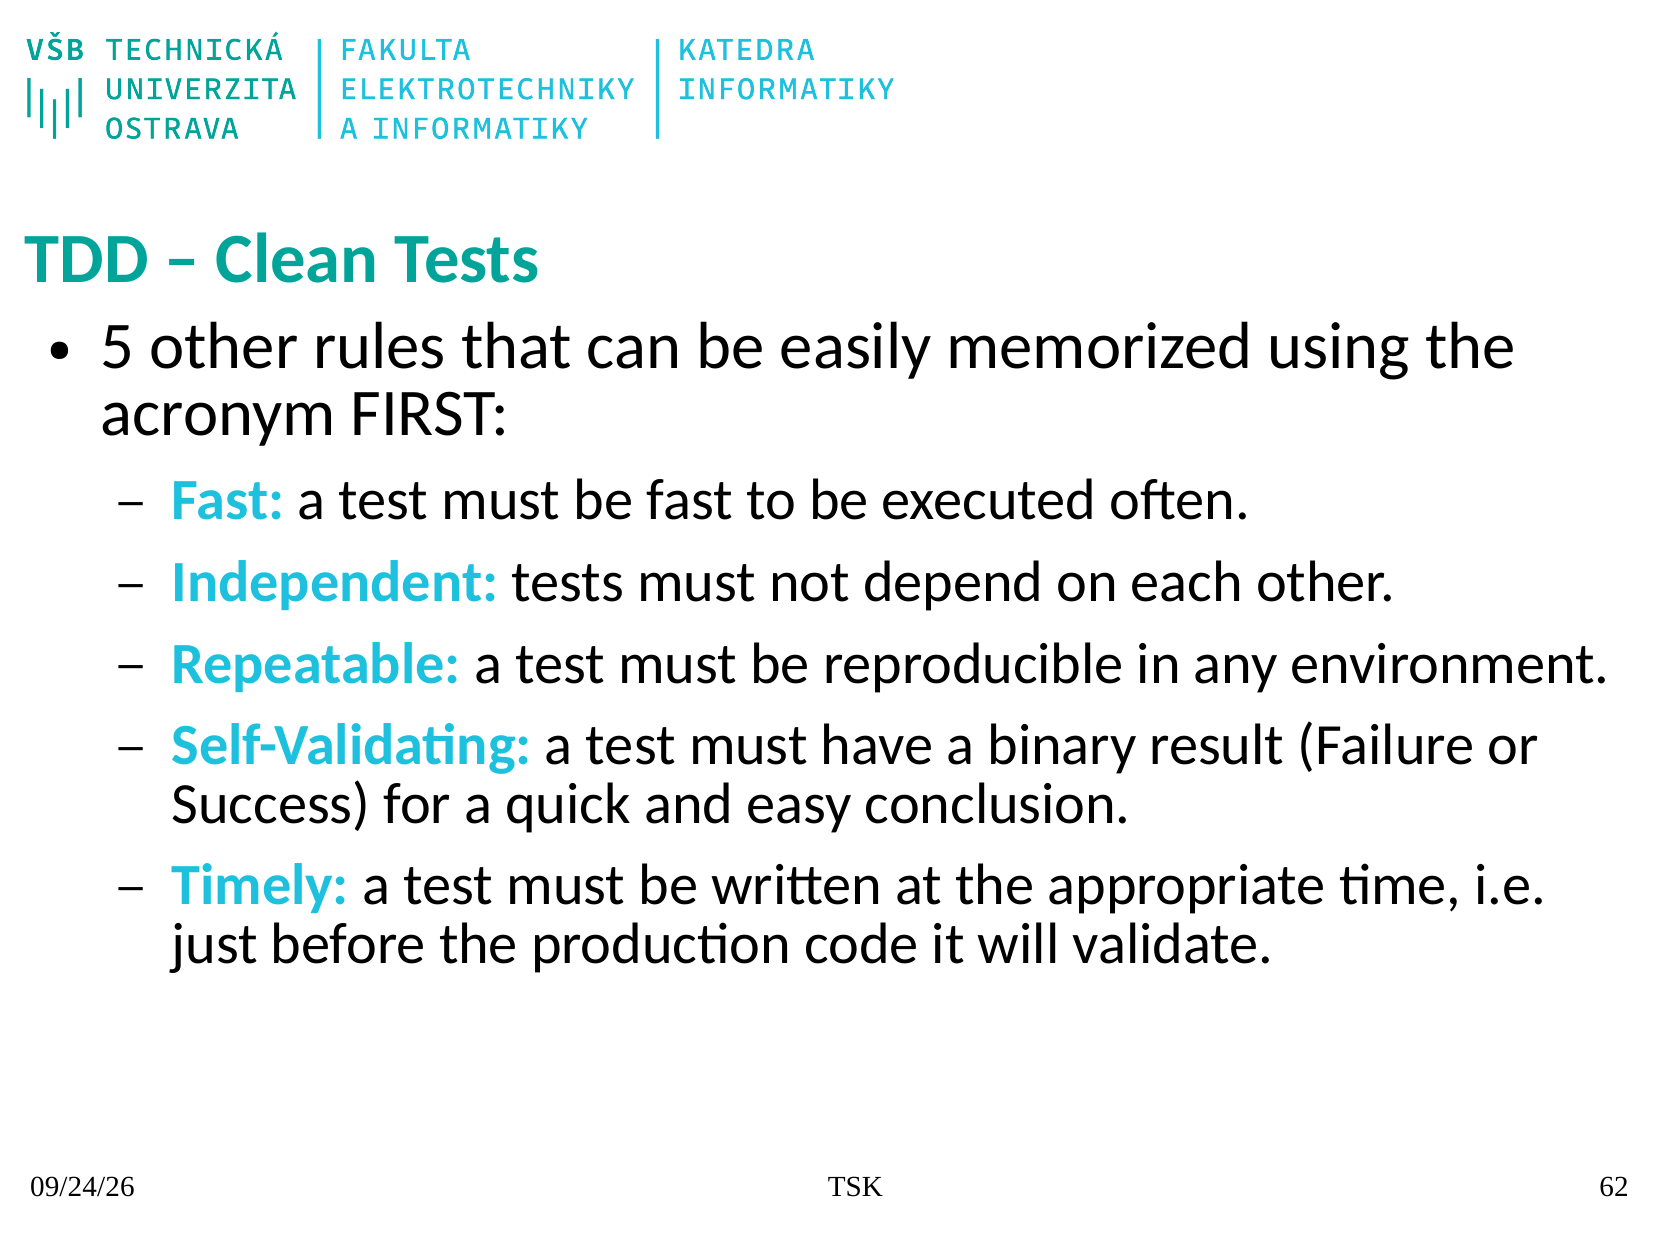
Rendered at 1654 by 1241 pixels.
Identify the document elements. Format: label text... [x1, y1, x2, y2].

list 5 other rules that can be easily memorized using the acronym FIRST: Fast: a test must be fast to be executed often. Independent: tests must not depend on each other. Repeatable: a test must be reproducible in any environment. Self-Validating: a test must have a binary result (Failure or Success) for a quick and easy conclusion. Timely: a test must be written at the appropriate time, i.e. just before the production code it will validate. [30, 318, 1629, 1146]
picture [26, 31, 894, 139]
title TDD – Clean Tests [24, 169, 1629, 300]
